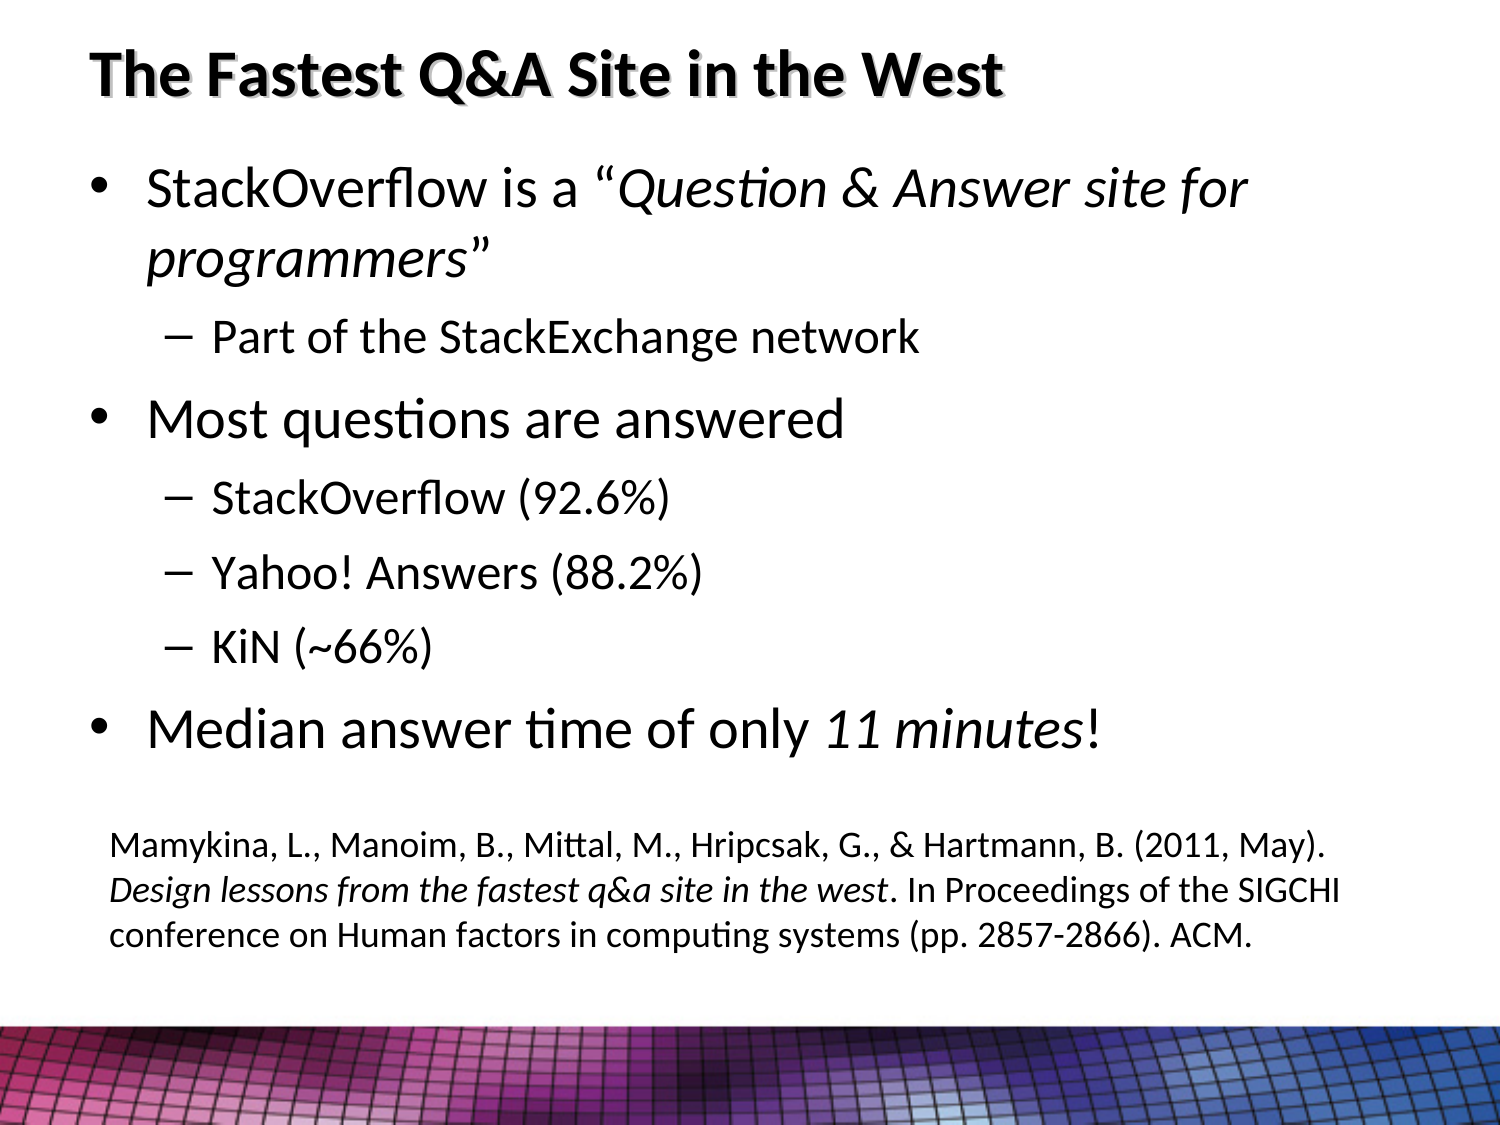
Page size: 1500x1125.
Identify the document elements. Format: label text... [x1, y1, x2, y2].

title The Fastest Q&A Site in the West [75, 21, 1426, 119]
text_box Mamykina, L., Manoim, B., Mittal, M., Hripcsak, G., & Hartmann, B. (2011, May). Design lessons from the fastest q&a site in the west. In Proceedings of the SIGCHI conference on Human factors in computing systems (pp. 2857-2866). ACM. [94, 812, 1359, 1008]
list StackOverflow is a “Question & Answer site for programmers” Part of the StackExchange network Most questions are answered StackOverflow (92.6%) Yahoo! Answers (88.2%) KiN (~66%) Median answer time of only 11 minutes! [75, 141, 1426, 1006]
picture [0, 0, 1500, 1125]
